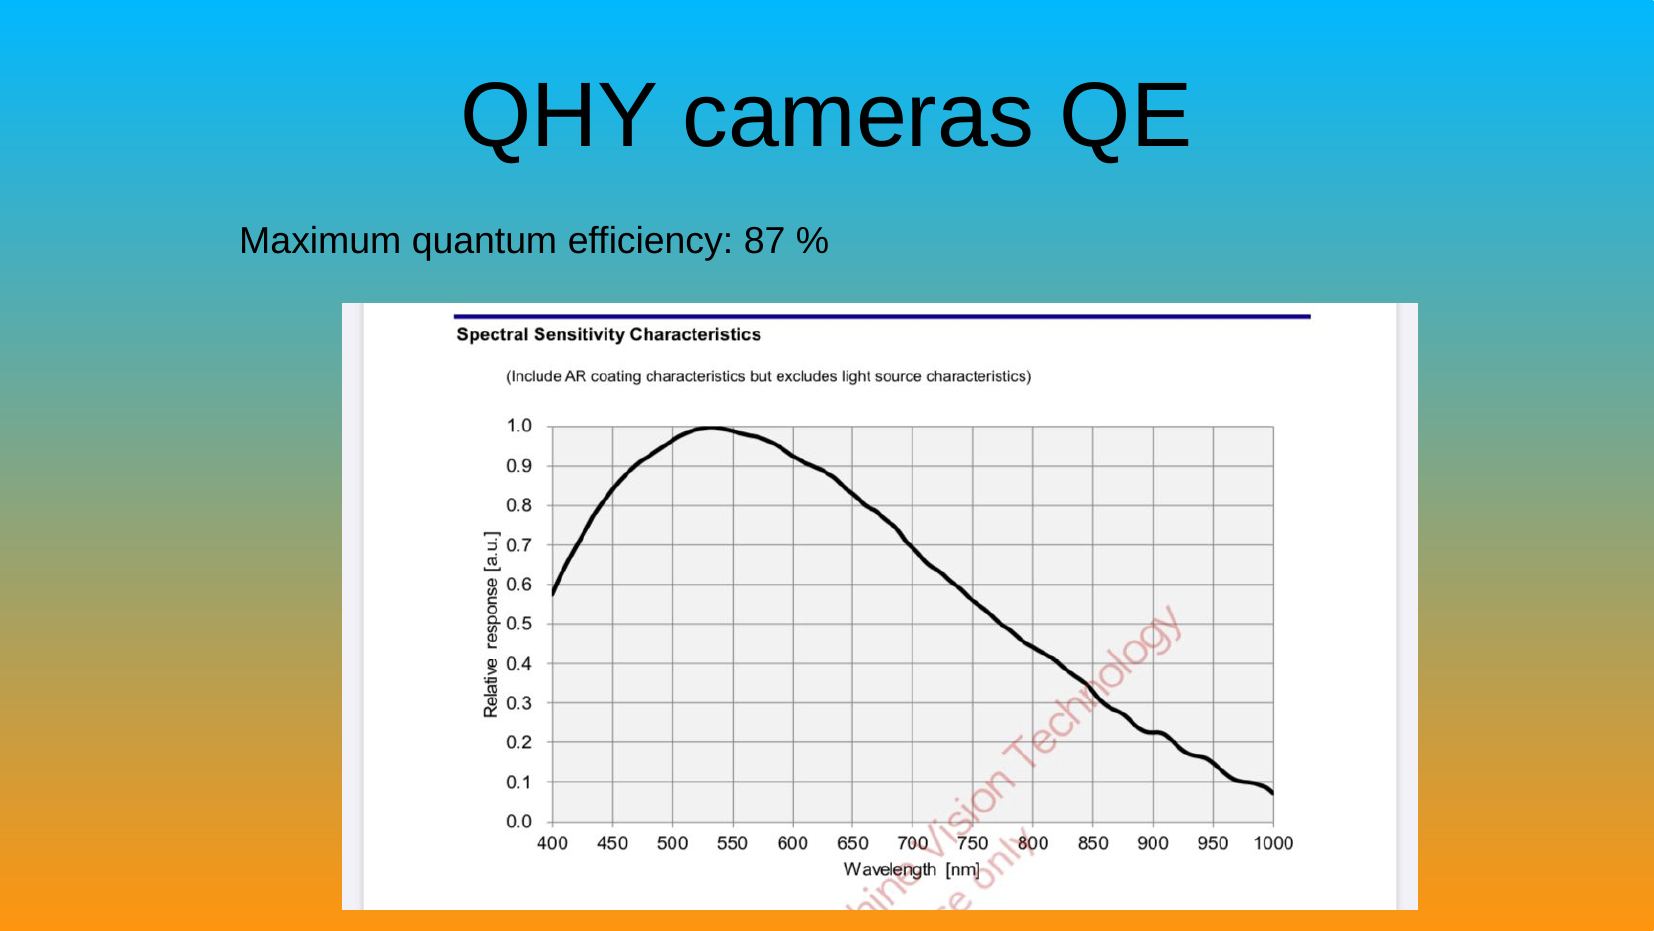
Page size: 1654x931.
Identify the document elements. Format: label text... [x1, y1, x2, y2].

text_box Maximum quantum efficiency: 87 % [224, 212, 845, 270]
picture [342, 303, 1418, 910]
title QHY cameras QE [82, 37, 1571, 193]
